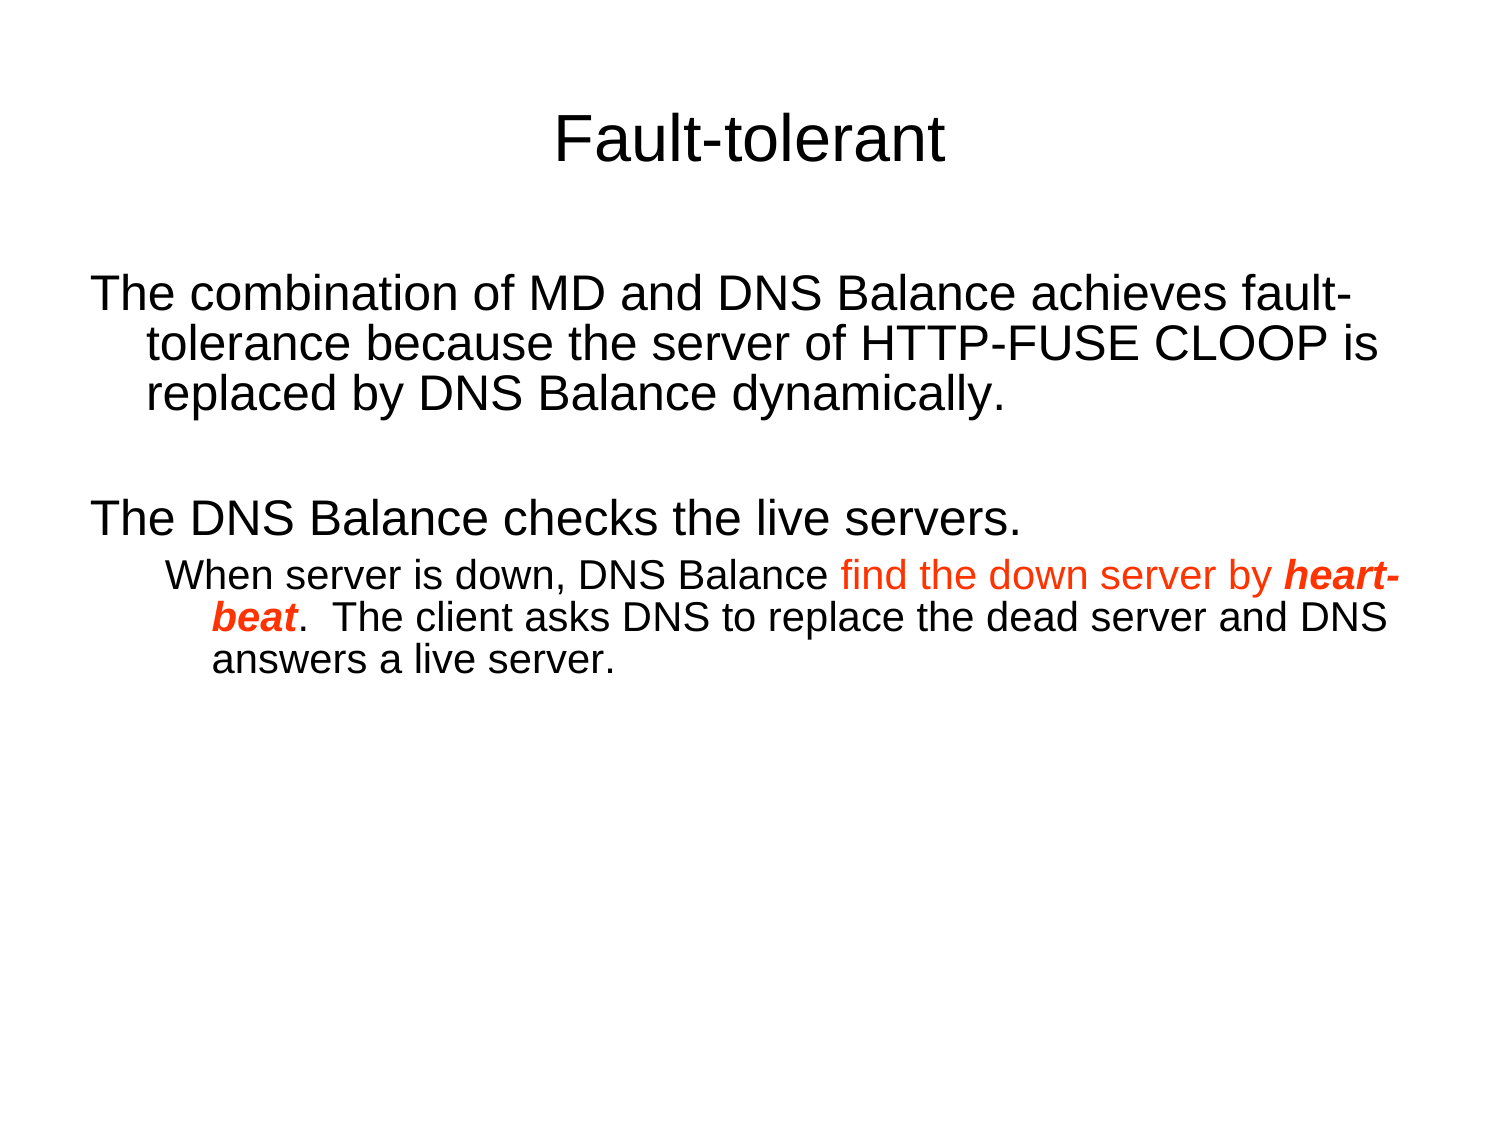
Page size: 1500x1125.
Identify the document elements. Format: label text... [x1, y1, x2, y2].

list The combination of MD and DNS Balance achieves fault-tolerance because the server of HTTP-FUSE CLOOP is replaced by DNS Balance dynamically. The DNS Balance checks the live servers. When server is down, DNS Balance find the down server by heart-beat. The client asks DNS to replace the dead server and DNS answers a live server. [75, 262, 1426, 1006]
title Fault-tolerant [75, 45, 1426, 233]
